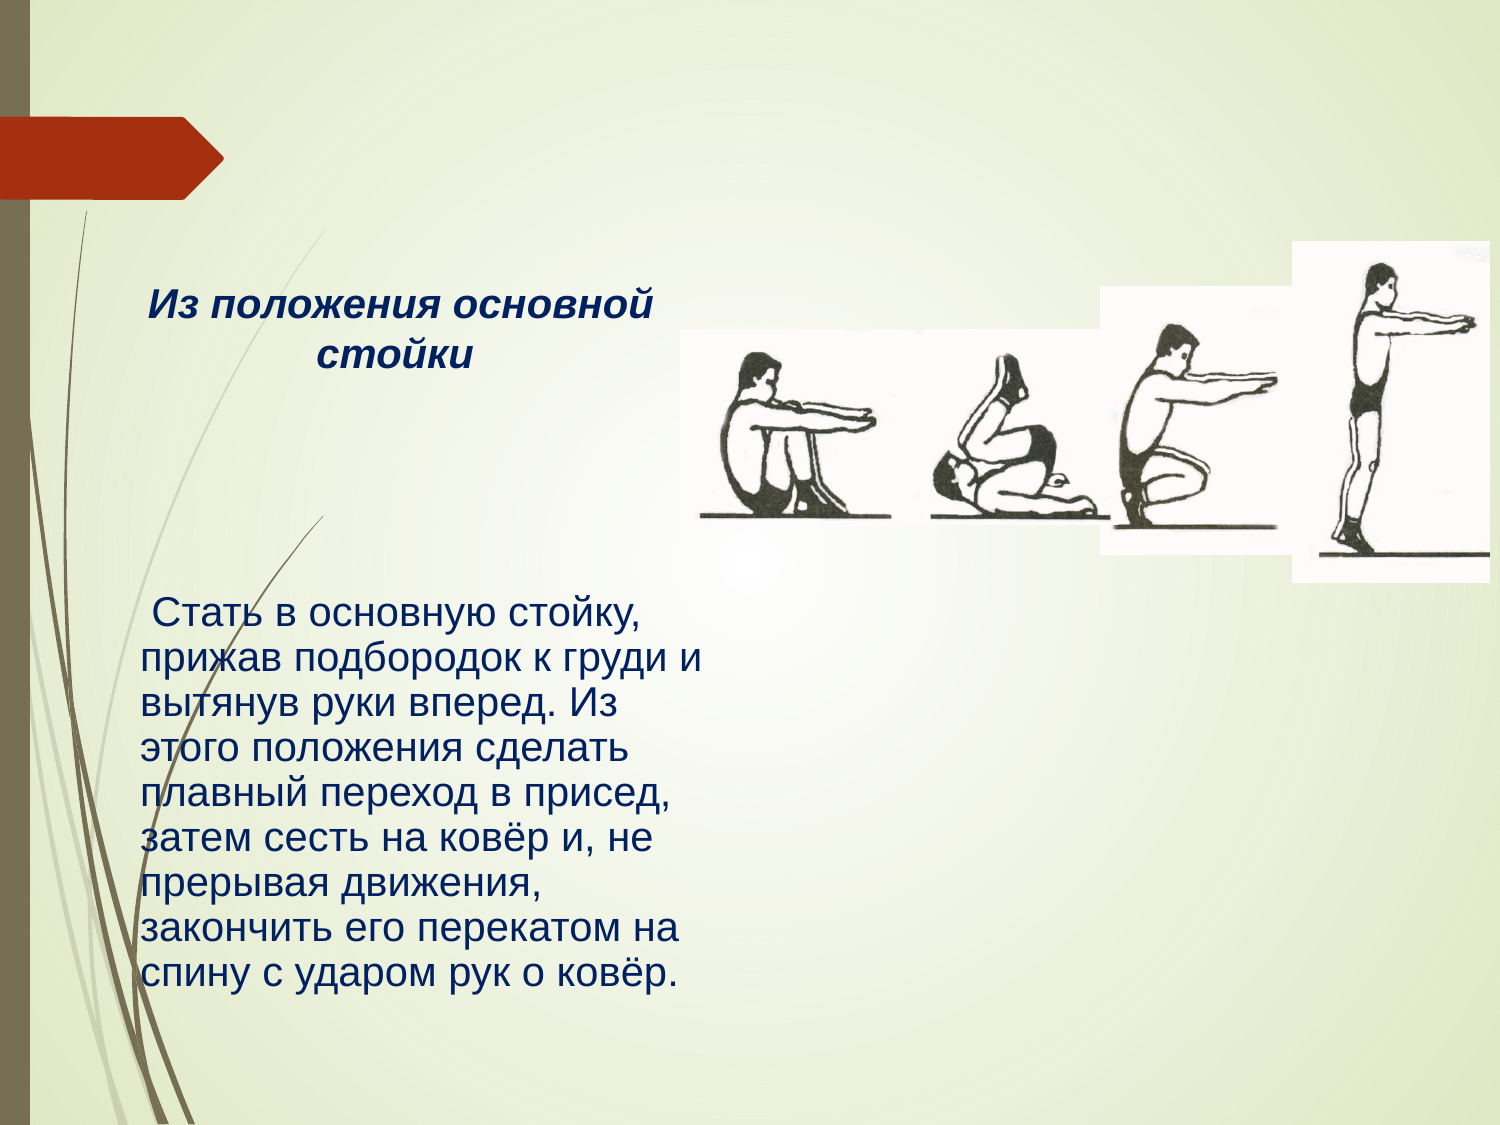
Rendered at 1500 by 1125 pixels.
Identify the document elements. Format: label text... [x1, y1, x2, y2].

title Из положения основной стойки [103, 257, 698, 385]
picture [680, 241, 1490, 583]
list Стать в основную стойку, прижав подбородок к груди и вытянув руки вперед. Из этого положения сделать плавный переход в присед, затем сесть на ковёр и, не прерывая движения, закончить его перекатом на спину с ударом рук о ковёр. [125, 582, 722, 1097]
